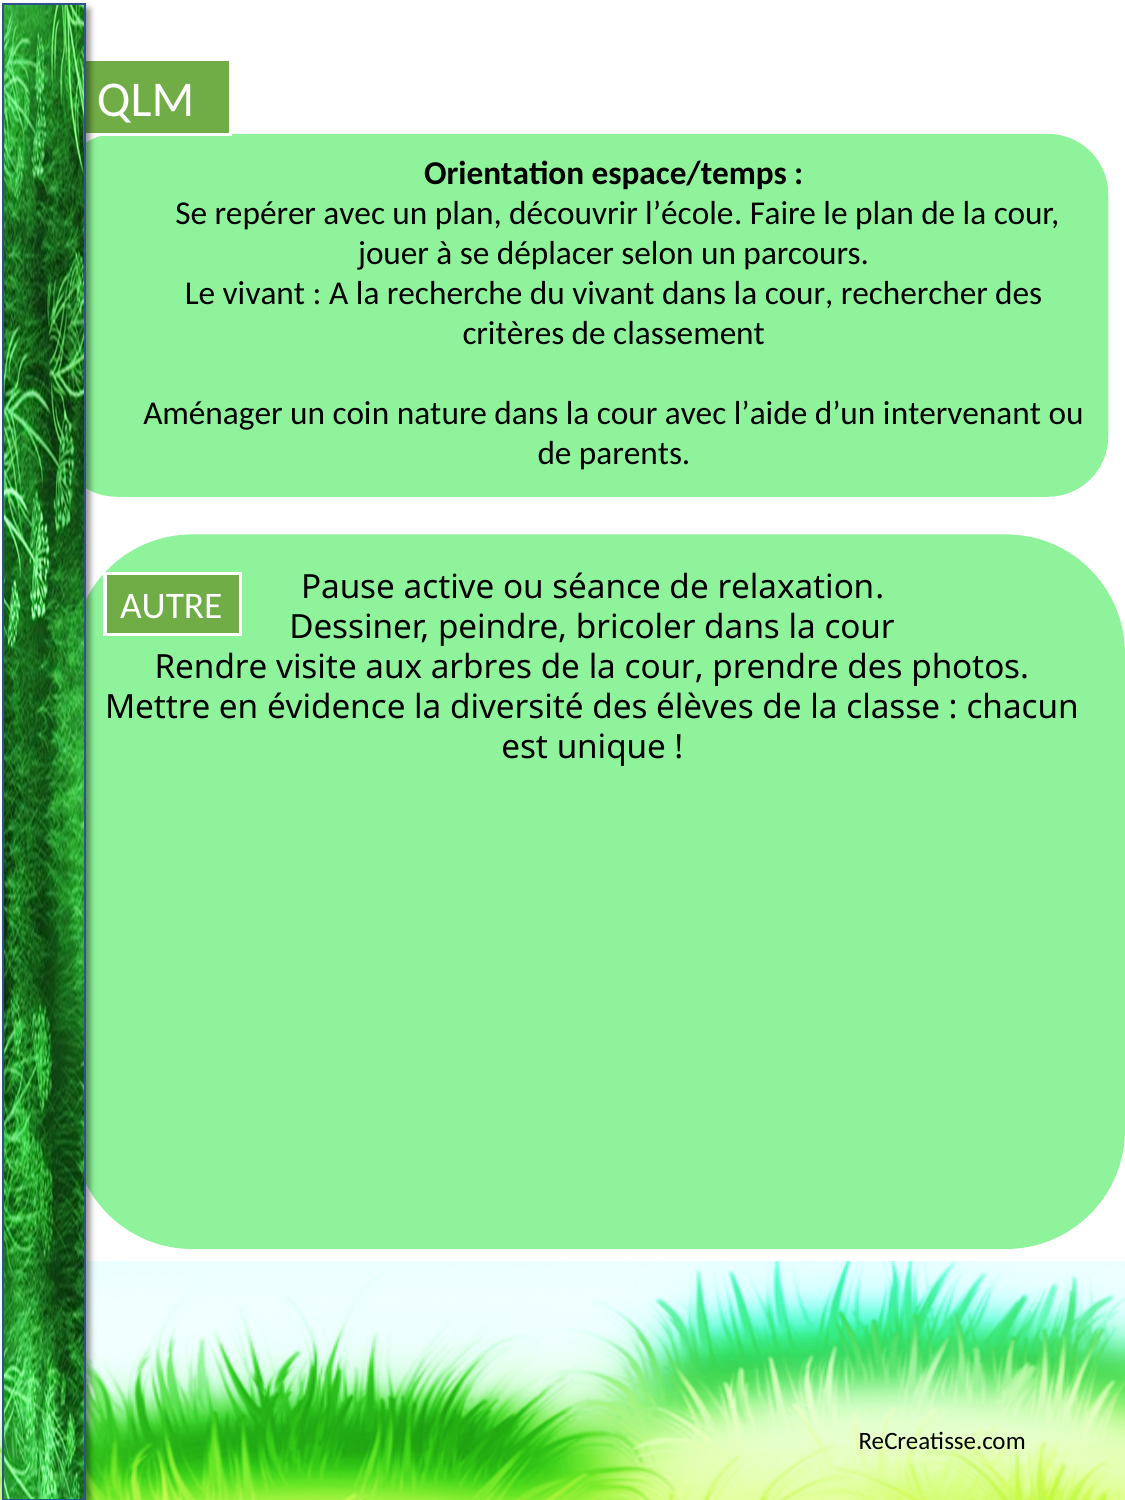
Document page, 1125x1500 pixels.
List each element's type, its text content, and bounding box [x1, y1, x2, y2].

text_box QLM [99, 58, 231, 135]
text_box [99, 133, 1080, 497]
text_box [122, 534, 1076, 557]
picture [0, 0, 1125, 1500]
text_box ReCreatisse.com [843, 1416, 1092, 1463]
text_box Pause active ou séance de relaxation. Dessiner, peindre, bricoler dans la cour Rendre visite aux arbres de la cour, prendre des photos. Mettre en évidence la diversité des élèves de la classe : chacun est unique ! [99, 557, 1113, 735]
text_box Orientation espace/temps : Se repérer avec un plan, découvrir l’école. Faire le plan de la cour, jouer à se déplacer selon un parcours. Le vivant : A la recherche du vivant dans la cour, rechercher des critères de classement Aménager un coin nature dans la cour avec l’aide d’un intervenant ou de parents. [115, 143, 1113, 523]
text_box [99, 601, 1125, 1250]
